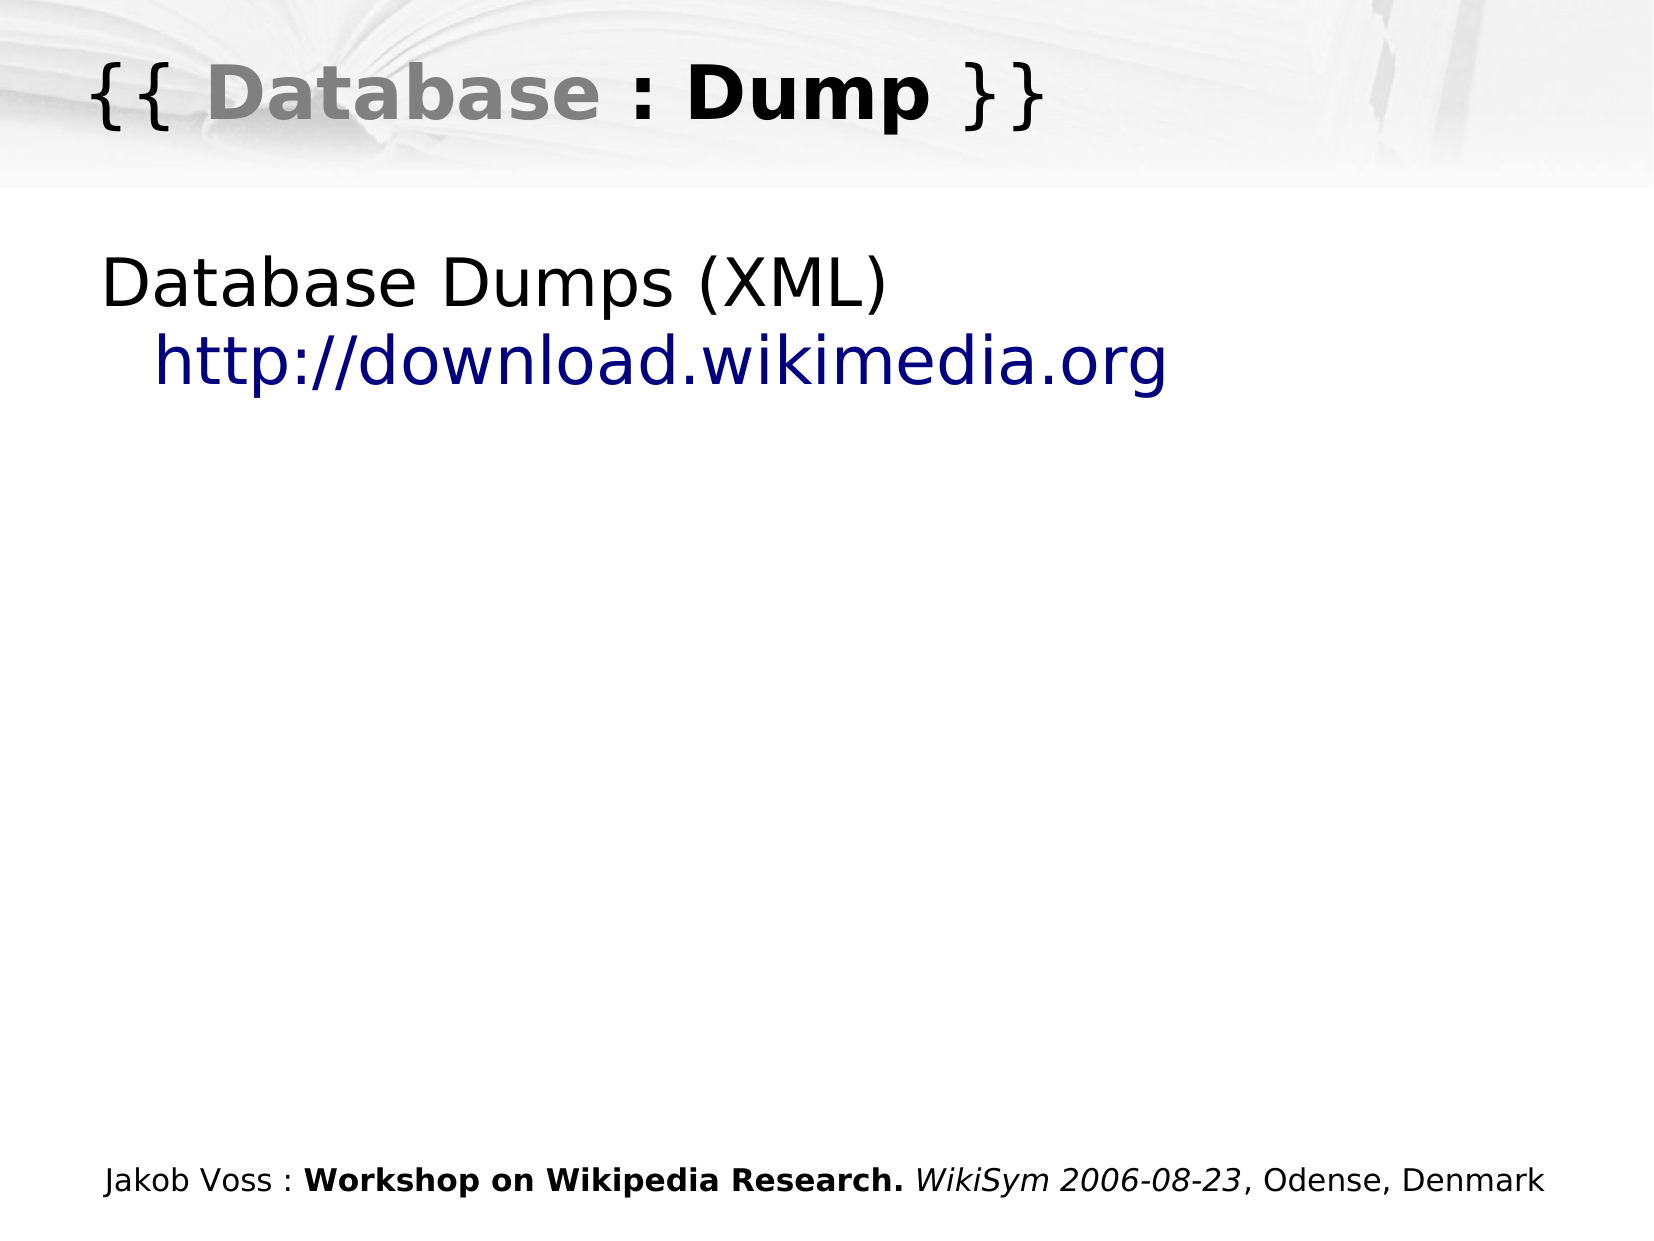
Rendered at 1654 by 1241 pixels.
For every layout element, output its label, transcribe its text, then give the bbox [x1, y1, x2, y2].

title {{ Database : Dump }} [82, 37, 1571, 151]
picture [0, 0, 1654, 188]
list Database Dumps (XML) http://download.wikimedia.org [82, 244, 1571, 1091]
